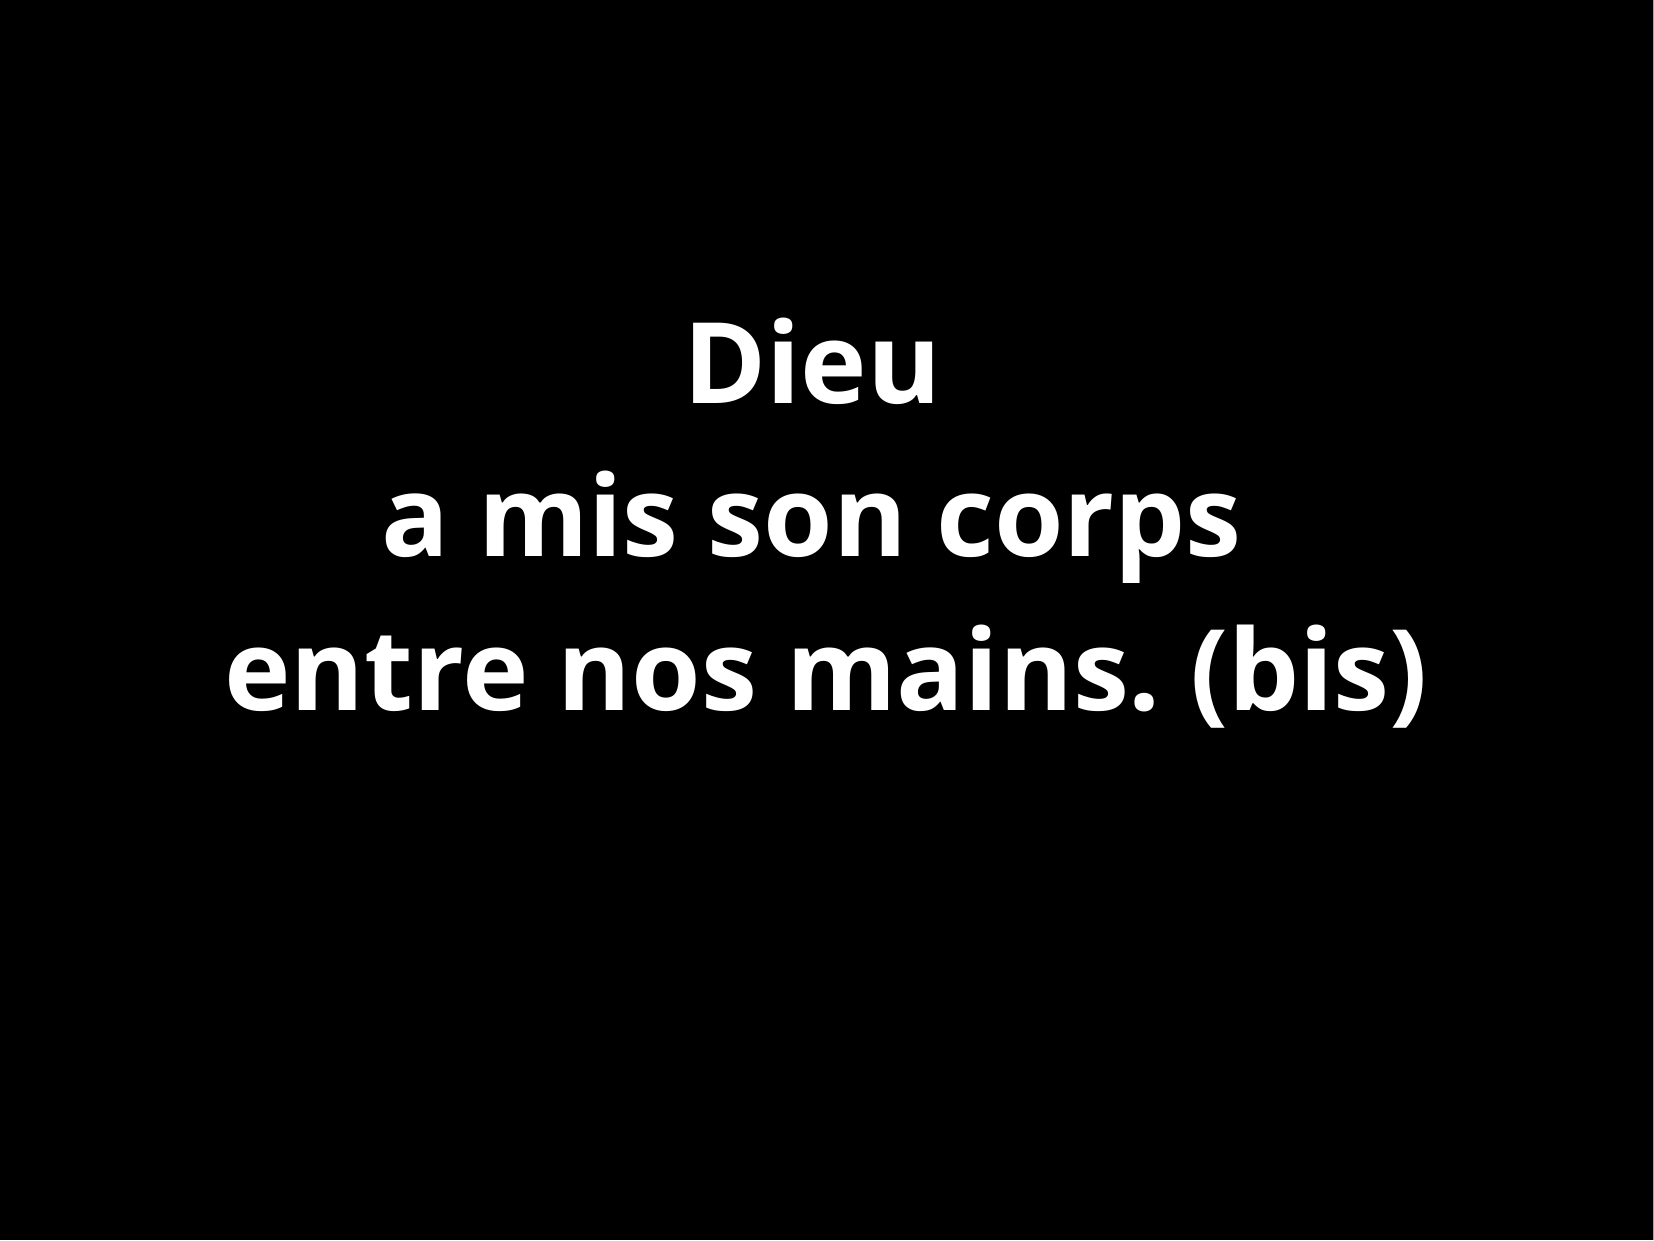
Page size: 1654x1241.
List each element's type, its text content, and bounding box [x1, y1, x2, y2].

subtitle Dieu a mis son corps entre nos mains. (bis) [82, 70, 1571, 1109]
